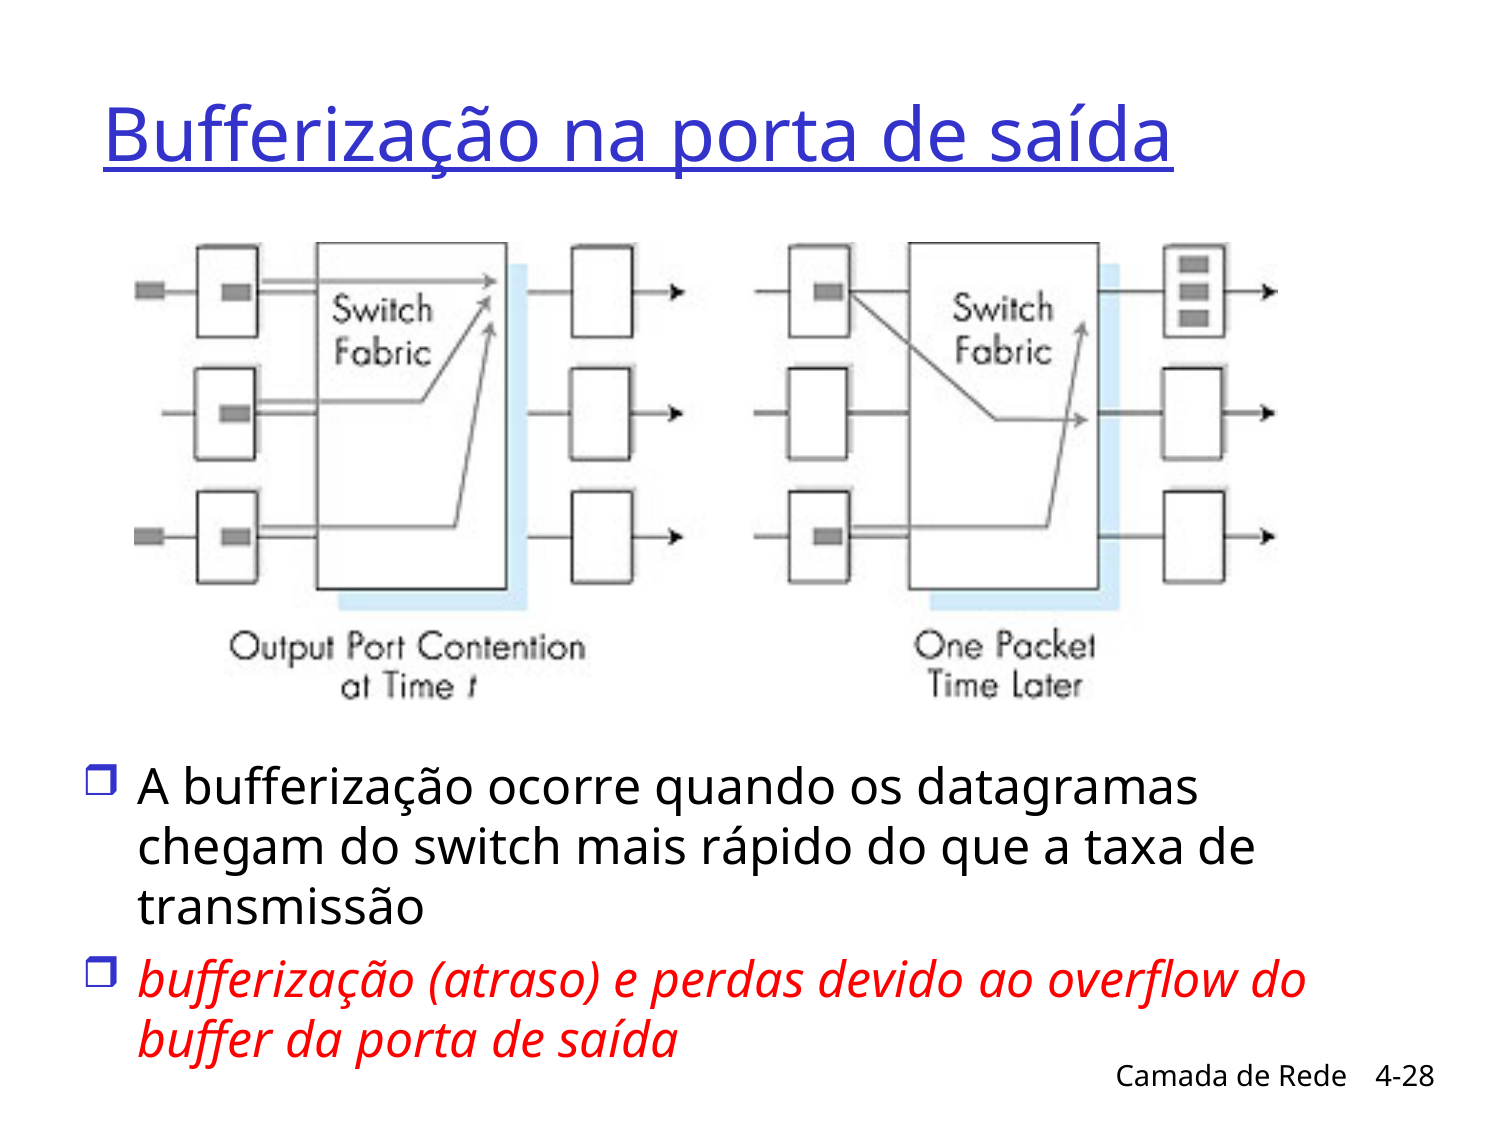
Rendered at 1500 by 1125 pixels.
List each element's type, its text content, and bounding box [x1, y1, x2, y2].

text_box Bufferização na porta de saída [87, 37, 1363, 225]
text_box Camada de Rede [887, 1050, 1339, 1125]
text_box A bufferização ocorre quando os datagramas chegam do switch mais rápido do que a taxa de transmissão bufferização (atraso) e perdas devido ao overflow do buffer da porta de saída [67, 747, 1406, 1016]
text_box 4-<número> [1339, 1050, 1451, 1125]
picture [134, 242, 1278, 709]
